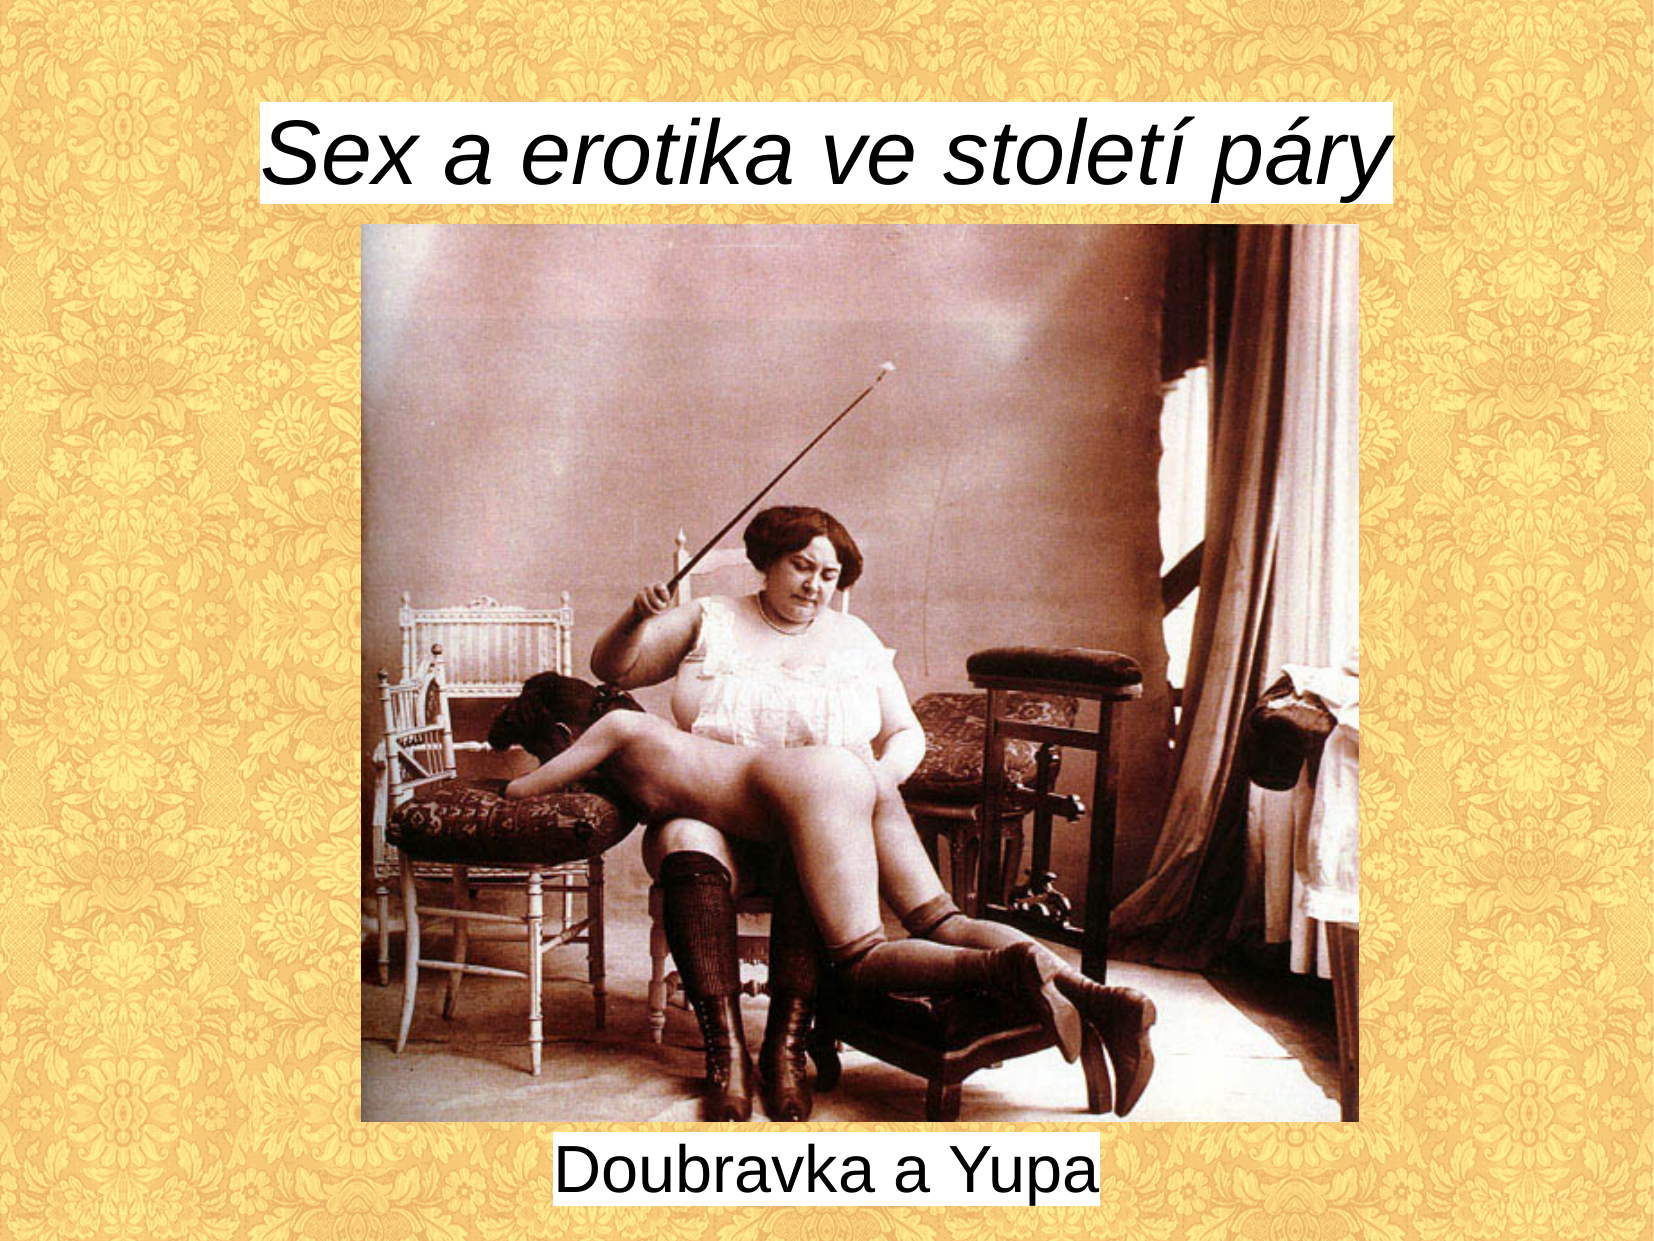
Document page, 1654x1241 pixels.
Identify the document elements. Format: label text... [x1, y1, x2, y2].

title Sex a erotika ve století páry [82, 49, 1571, 257]
picture [0, 0, 1654, 1241]
subtitle Doubravka a Yupa [82, 1122, 1571, 1217]
